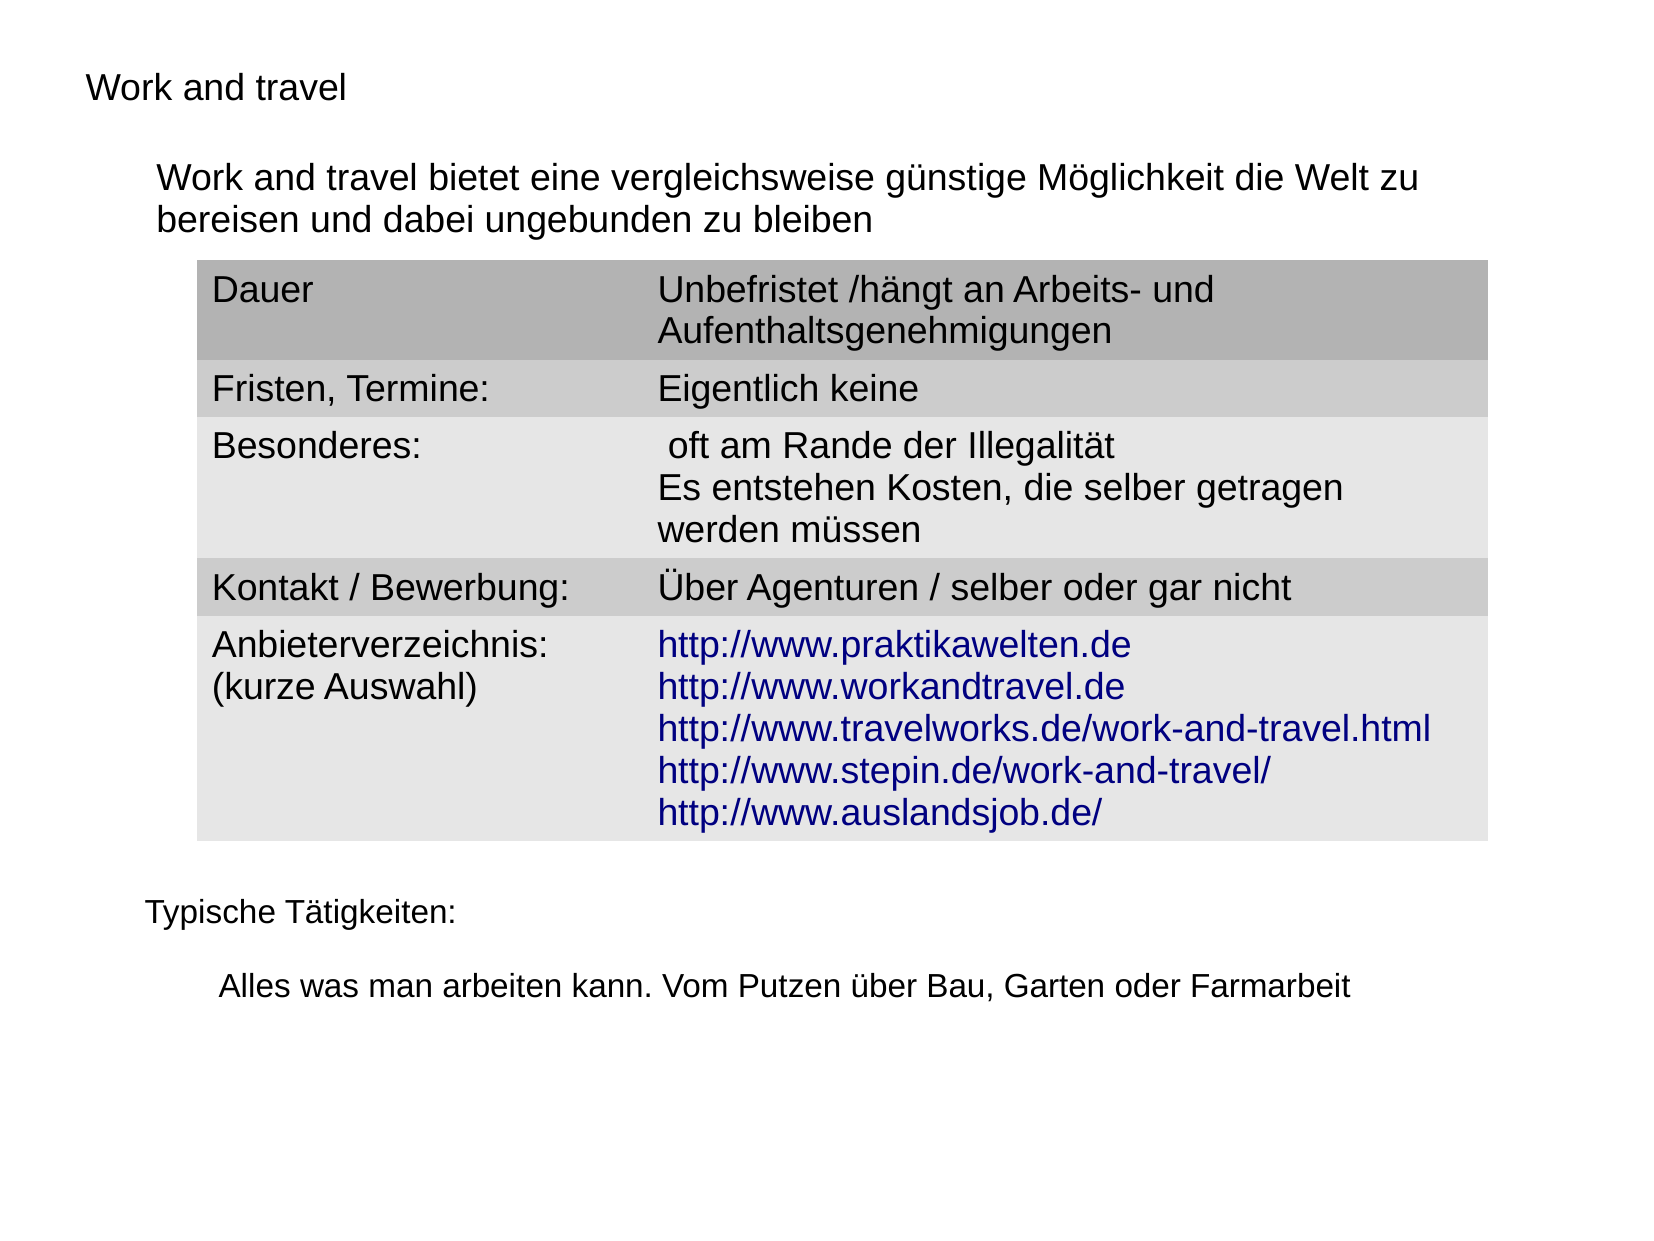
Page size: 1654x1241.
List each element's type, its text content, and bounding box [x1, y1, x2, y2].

text_box Work and travel [70, 59, 686, 116]
table_cell http://www.praktikawelten.de http://www.workandtravel.de http://www.travelworks.de/work-and-travel.html http://www.stepin.de/work-and-travel/ http://www.auslandsjob.de/ [643, 616, 1488, 841]
table_cell Kontakt / Bewerbung: [197, 558, 643, 616]
table_cell Anbieterverzeichnis: (kurze Auswahl) [197, 616, 643, 841]
text_box Typische Tätigkeiten: Alles was man arbeiten kann. Vom Putzen über Bau, Garten oder Farmarbeit [129, 885, 1560, 1205]
text_box Work and travel bietet eine vergleichsweise günstige Möglichkeit die Welt zu bereisen und dabei ungebunden zu bleiben [141, 149, 1571, 249]
table_cell oft am Rande der Illegalität Es entstehen Kosten, die selber getragen werden müssen [643, 417, 1488, 558]
table_cell Eigentlich keine [643, 360, 1488, 417]
table_cell Besonderes: [197, 417, 643, 558]
table_cell Fristen, Termine: [197, 360, 643, 417]
table_header Dauer [197, 260, 643, 360]
table_cell Über Agenturen / selber oder gar nicht [643, 558, 1488, 616]
table_header Unbefristet /hängt an Arbeits- und Aufenthaltsgenehmigungen [643, 260, 1488, 360]
